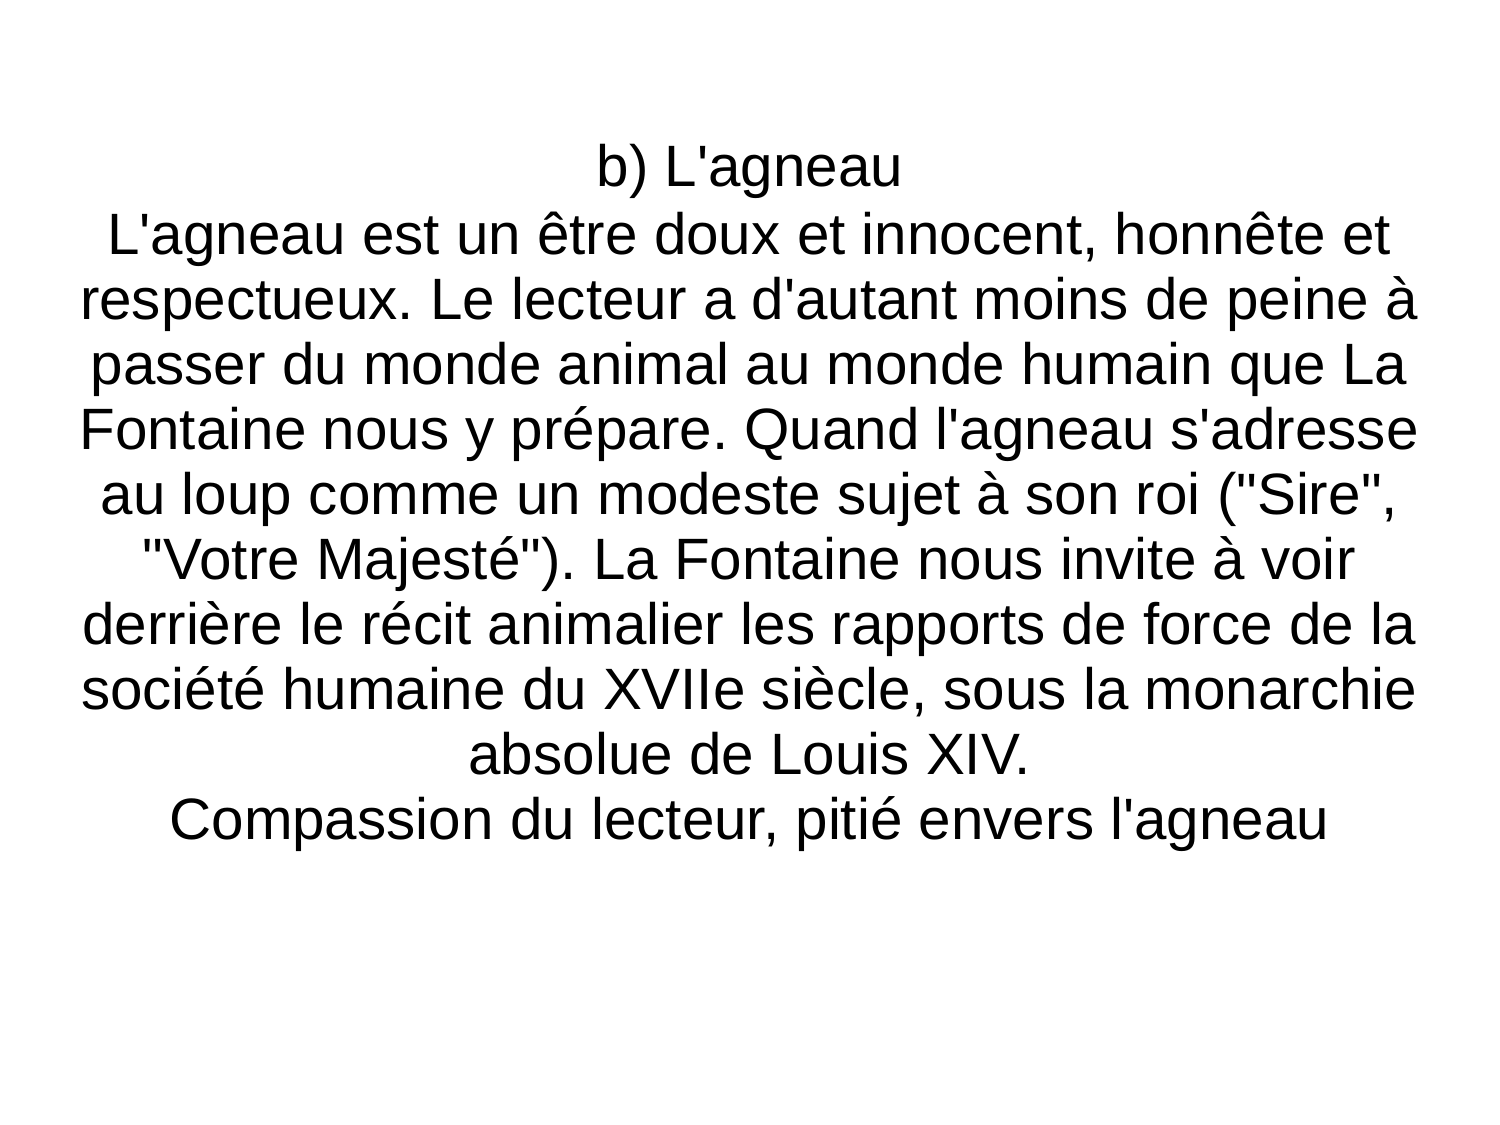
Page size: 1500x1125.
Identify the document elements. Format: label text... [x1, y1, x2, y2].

subtitle b) L'agneau L'agneau est un être doux et innocent, honnête et respectueux. Le lecteur a d'autant moins de peine à passer du monde animal au monde humain que La Fontaine nous y prépare. Quand l'agneau s'adresse au loup comme un modeste sujet à son roi ("Sire", "Votre Majesté"). La Fontaine nous invite à voir derrière le récit animalier les rapports de force de la société humaine du XVIIe siècle, sous la monarchie absolue de Louis XIV. Compassion du lecteur, pitié envers l'agneau [75, 44, 1425, 1006]
